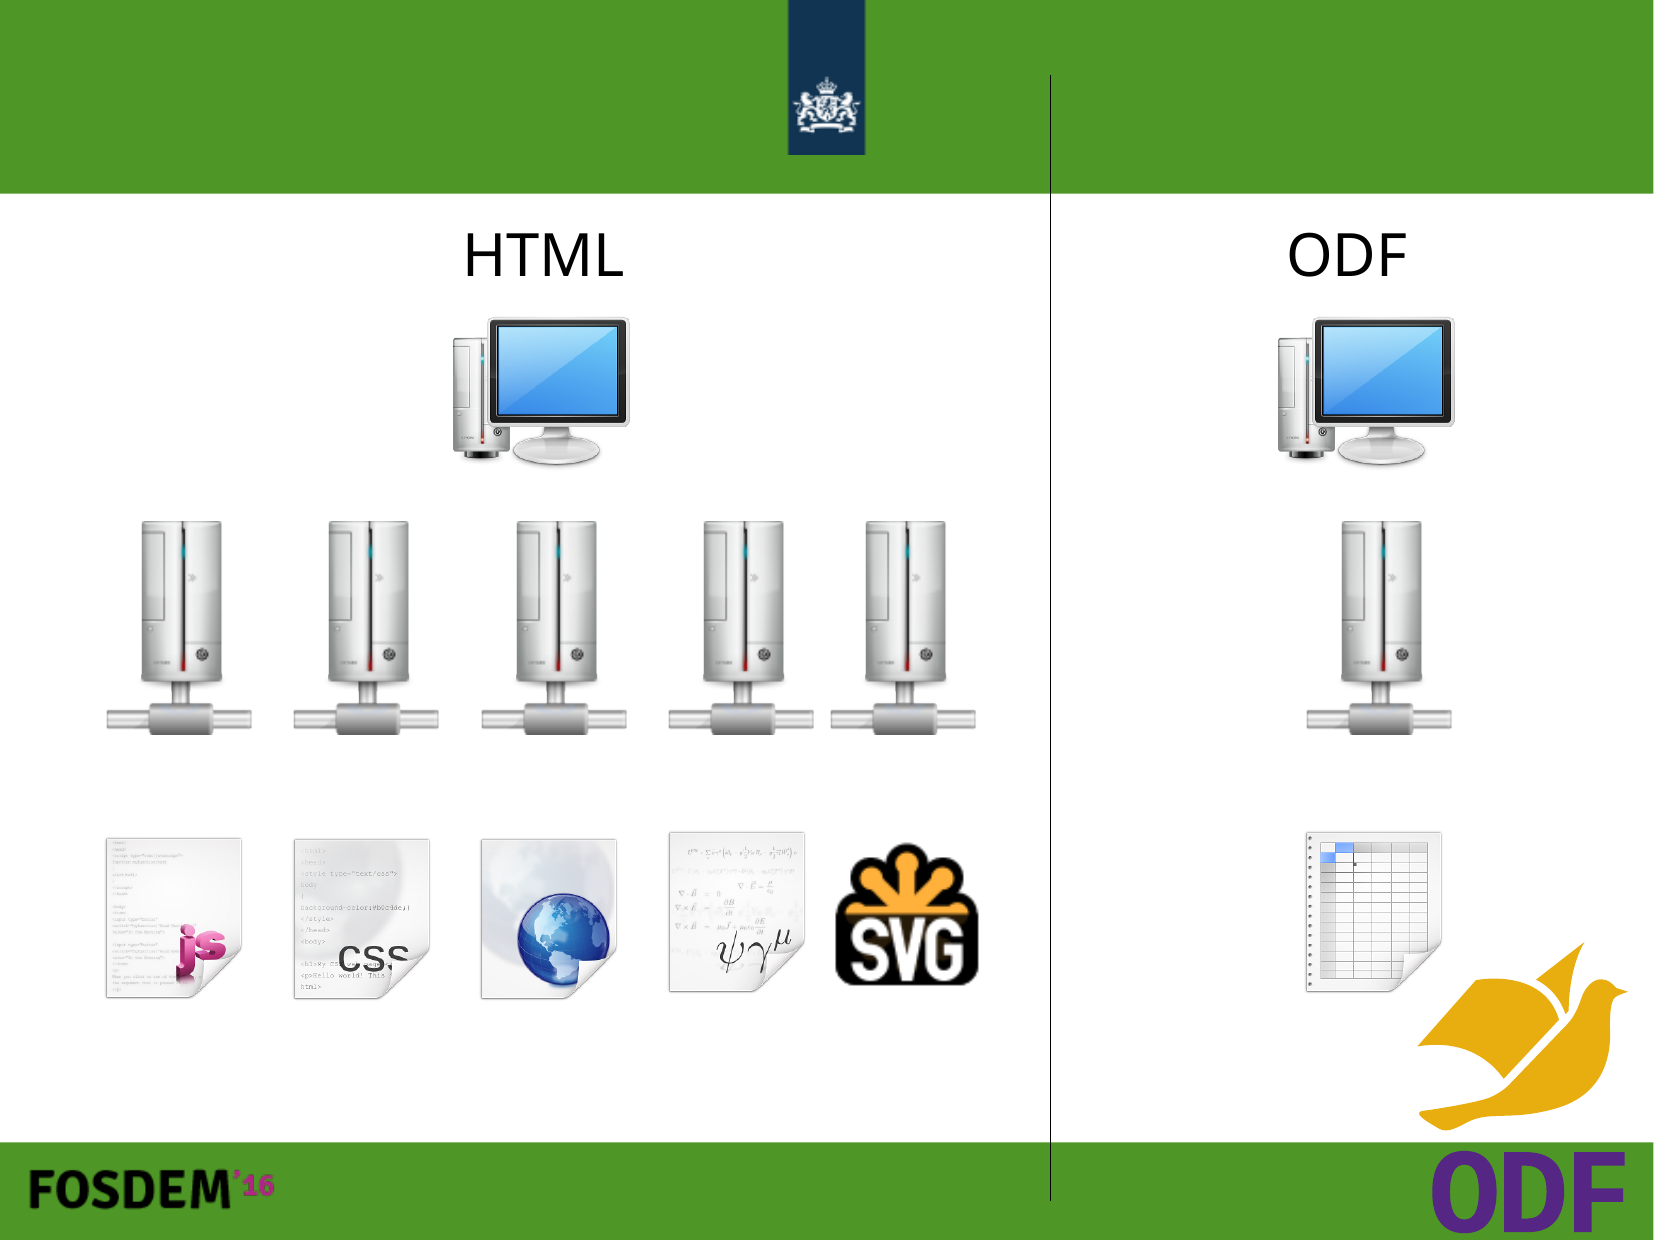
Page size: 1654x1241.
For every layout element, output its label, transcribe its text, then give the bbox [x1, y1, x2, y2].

picture [457, 828, 638, 1009]
title ODF [1286, 149, 1414, 299]
picture [1275, 299, 1456, 481]
picture [450, 299, 631, 481]
picture [0, 0, 1654, 155]
picture [75, 521, 1013, 735]
picture [1275, 521, 1489, 735]
picture [645, 821, 826, 1002]
title HTML [462, 149, 629, 299]
picture [1282, 821, 1463, 1002]
picture [82, 827, 263, 1008]
picture [832, 839, 983, 990]
picture [270, 828, 451, 1009]
picture [22, 1142, 343, 1232]
